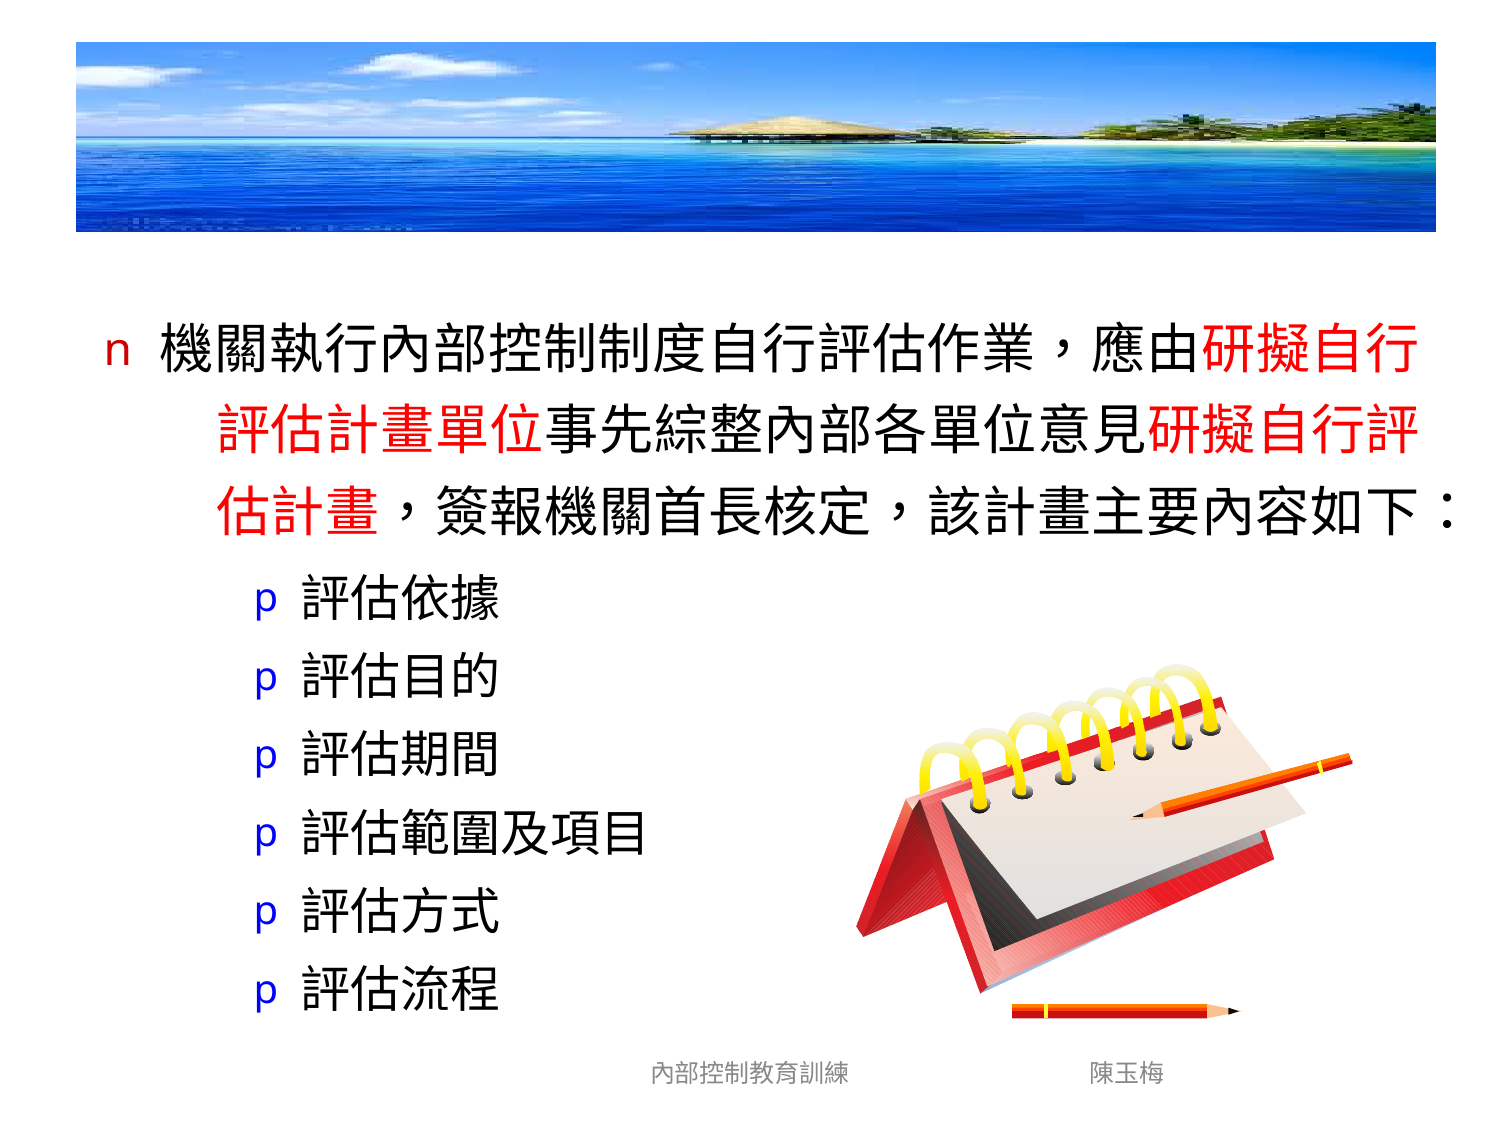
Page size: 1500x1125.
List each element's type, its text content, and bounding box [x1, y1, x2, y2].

text_box 內部控制教育訓練 [512, 1059, 988, 1103]
picture [856, 661, 1353, 1019]
text_box 機關執行內部控制制度自行評估作業，應由研擬自行評估計畫單位事先綜整內部各單位意見研擬自行評估計畫，簽報機關首長核定，該計畫主要內容如下： 評估依據 評估目的 評估期間 評估範圍及項目 評估方式 評估流程 [88, 291, 1435, 1059]
text_box 陳玉梅 [1074, 1059, 1426, 1103]
